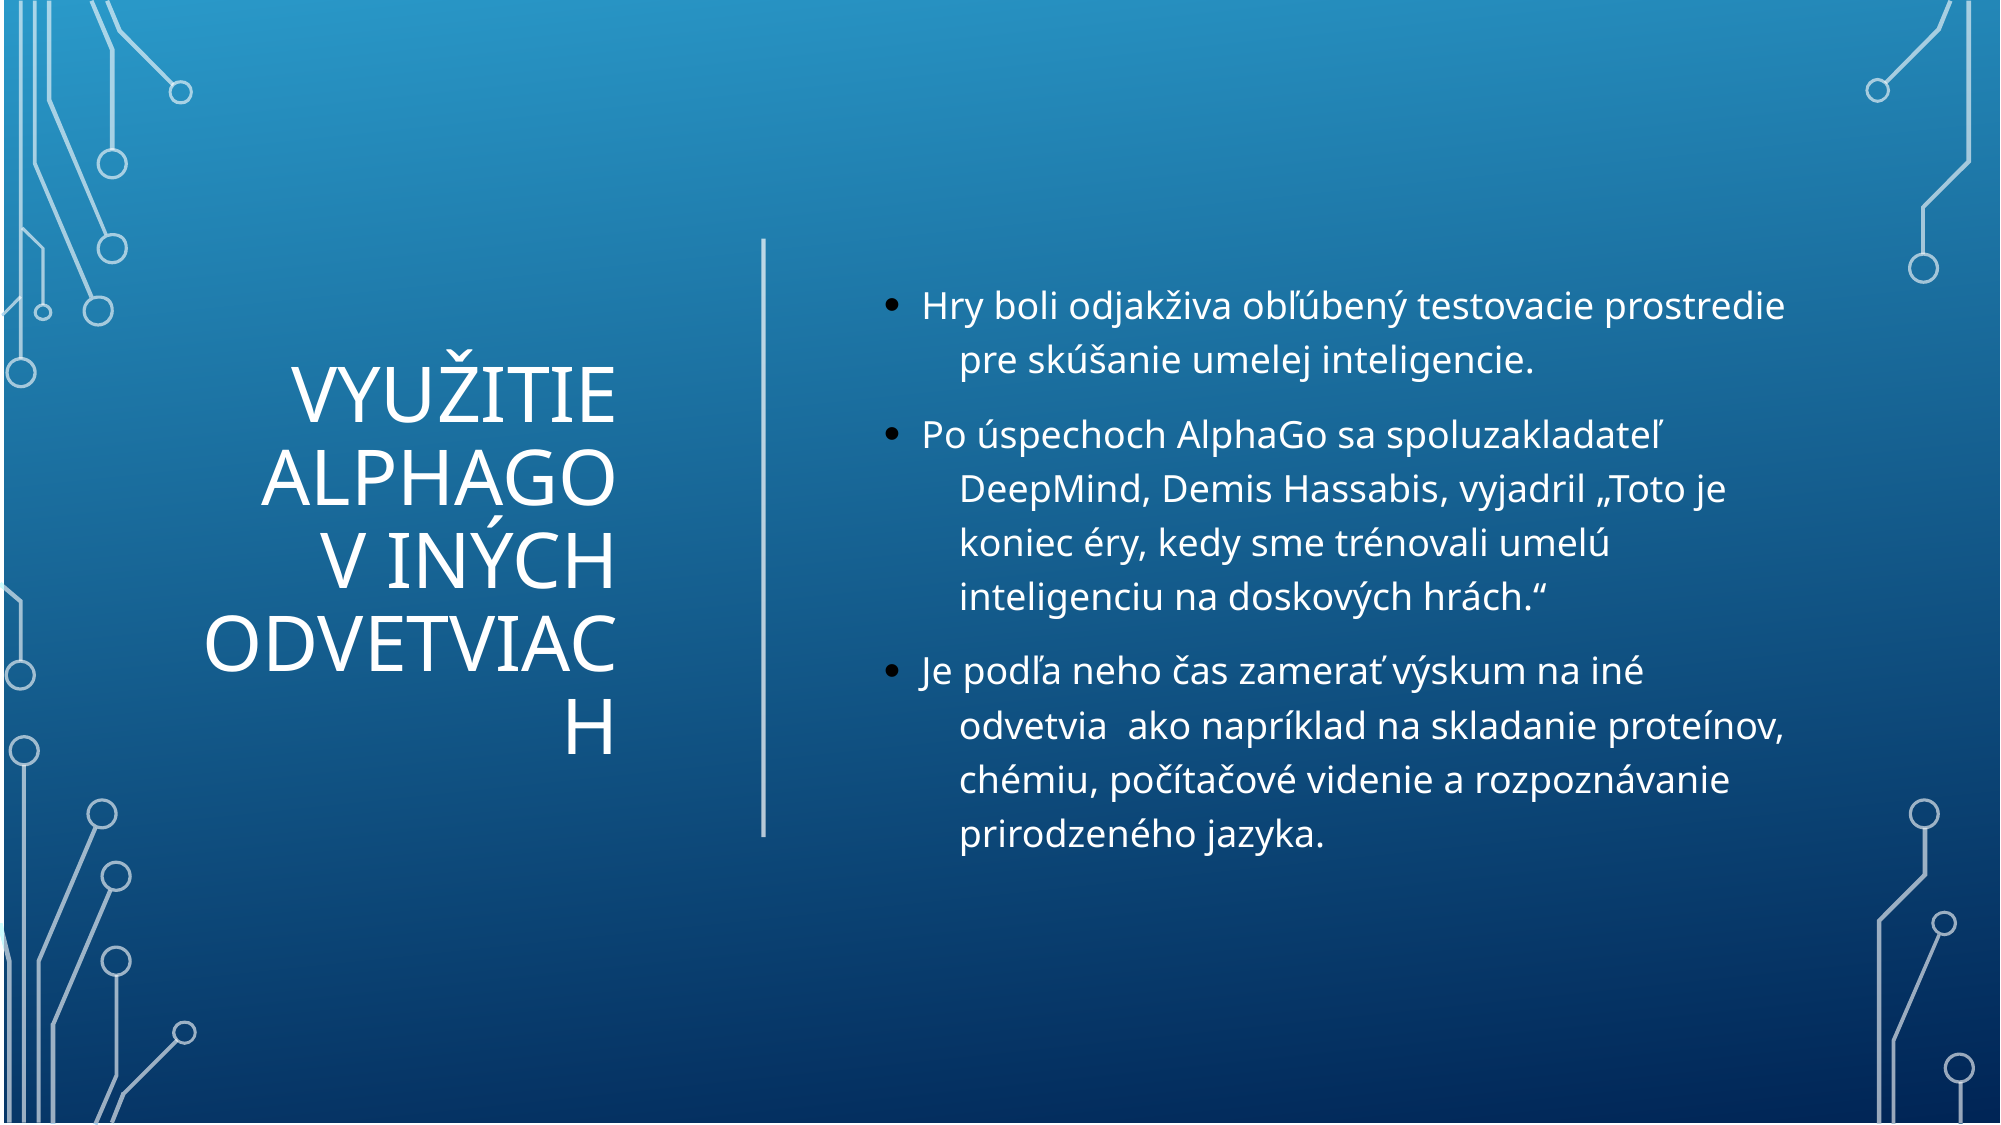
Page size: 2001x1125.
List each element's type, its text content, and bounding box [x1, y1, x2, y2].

title Využitie AlphaGo v iných odvetviach [187, 177, 658, 950]
text_box [0, 0, 2000, 1125]
list Hry boli odjakživa obľúbený testovacie prostredie pre skúšanie umelej inteligencie. Po úspechoch AlphaGo sa spoluzakladateľ DeepMind, Demis Hassabis, vyjadril „Toto je koniec éry, kedy sme trénovali umelú inteligenciu na doskových hrách.“ Je podľa neho čas zamerať výskum na iné odvetvia ako napríklad na skladanie proteínov, chémiu, počítačové videnie a rozpoznávanie prirodzeného jazyka. [869, 177, 1813, 950]
